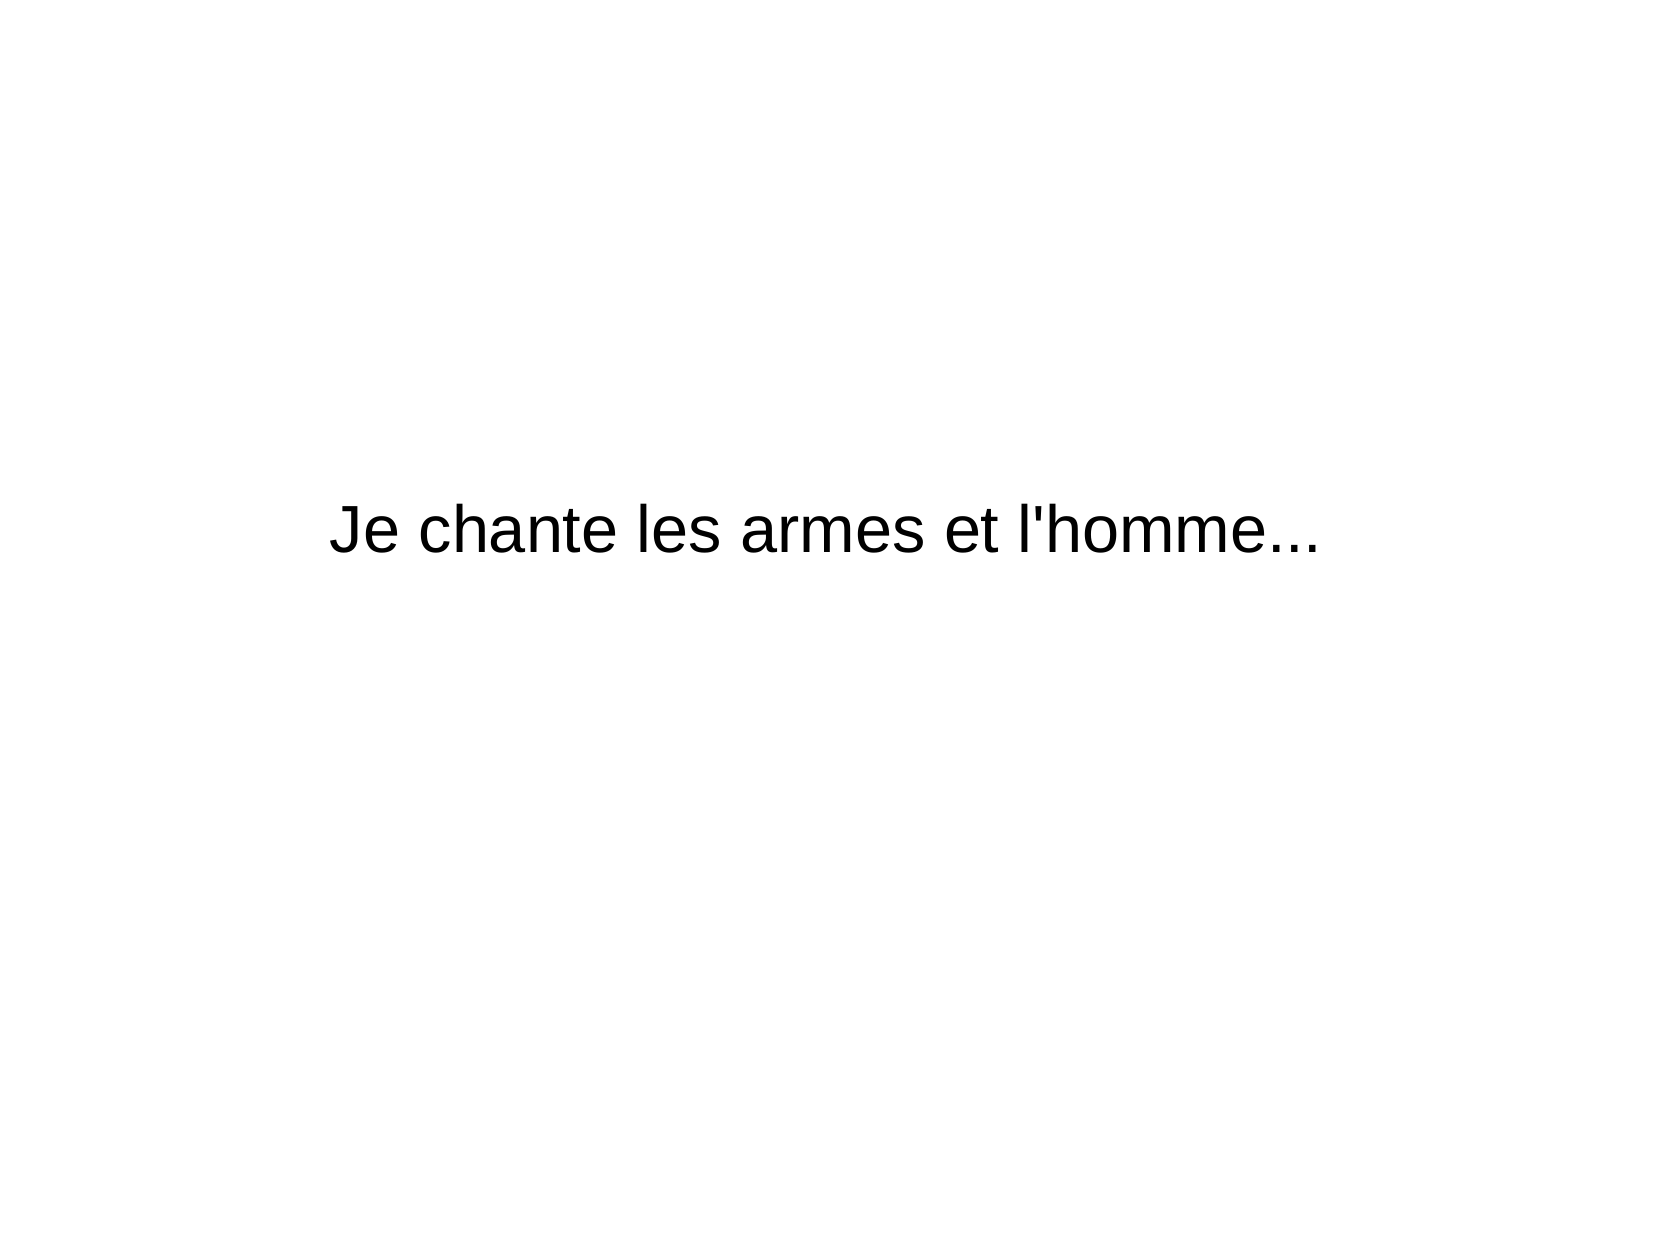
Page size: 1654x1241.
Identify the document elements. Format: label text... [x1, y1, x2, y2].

subtitle Je chante les armes et l'homme... [82, 49, 1571, 1010]
